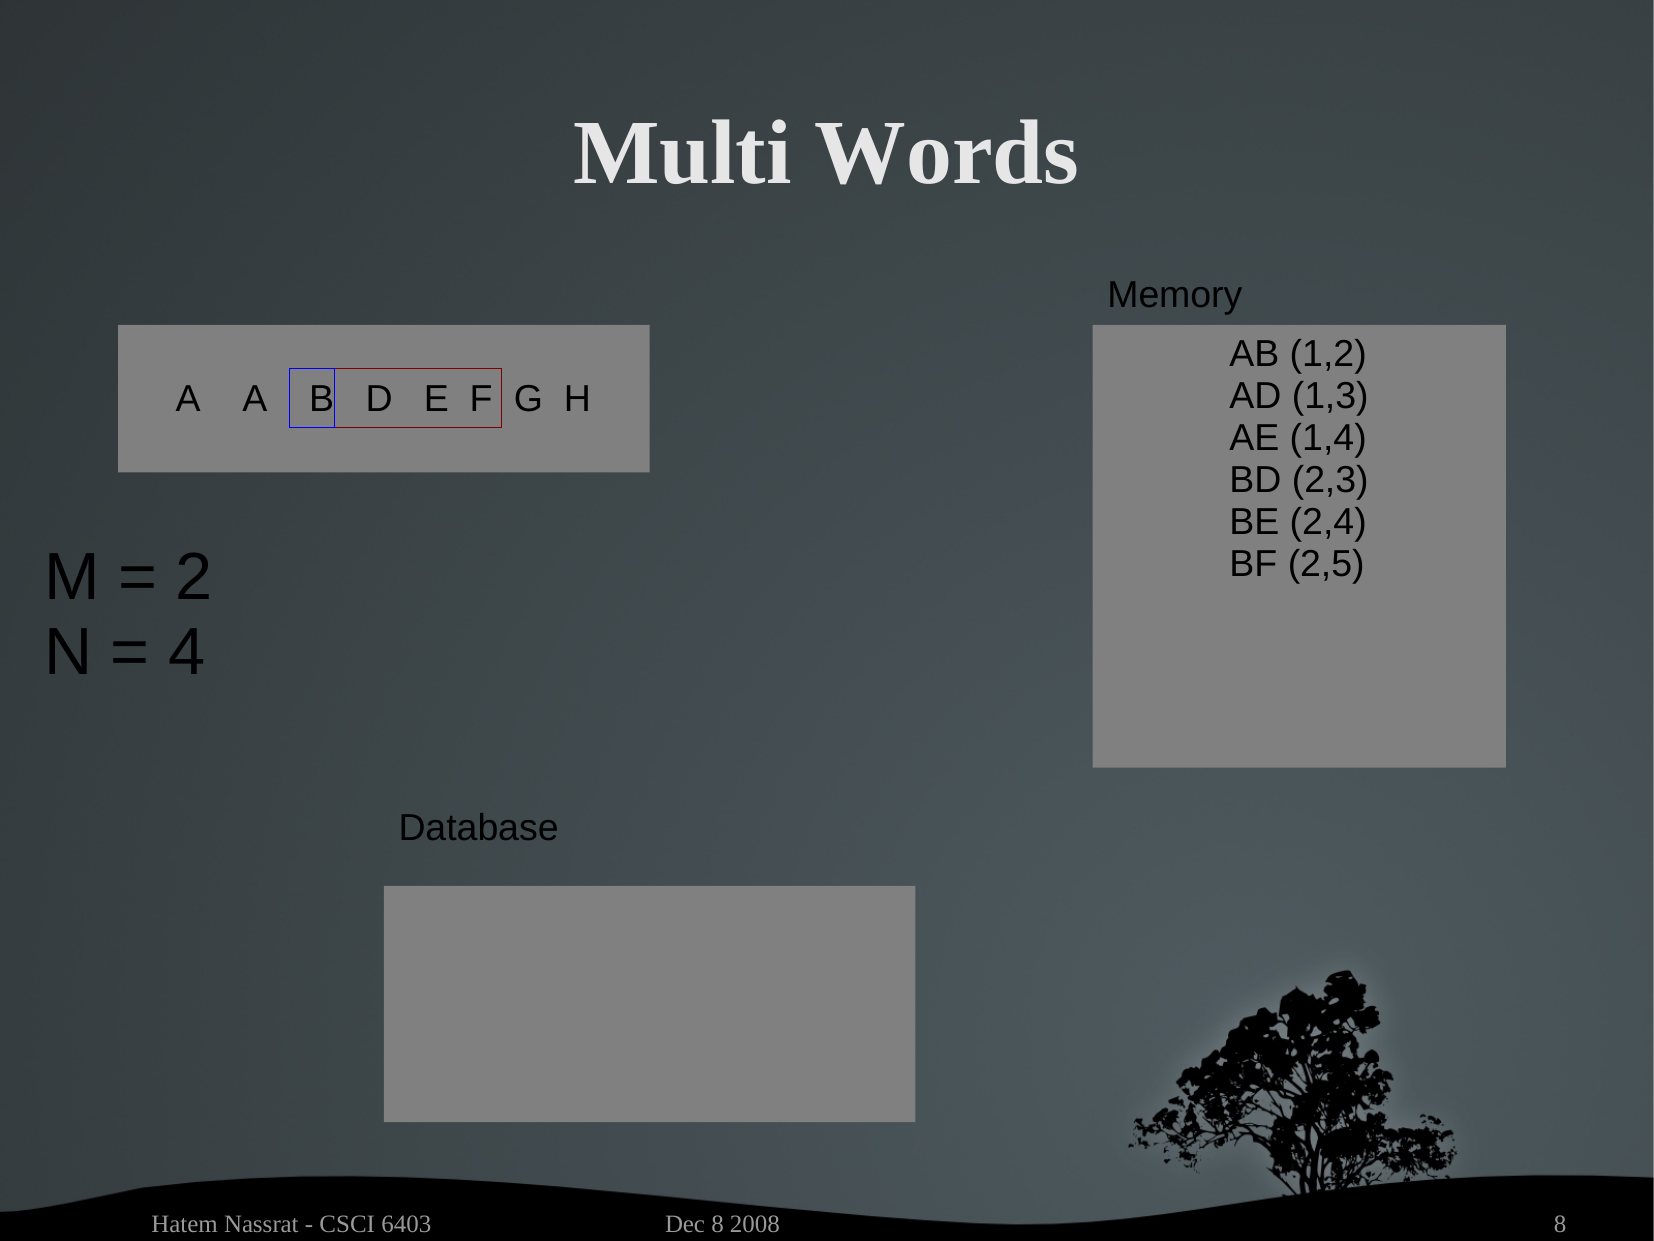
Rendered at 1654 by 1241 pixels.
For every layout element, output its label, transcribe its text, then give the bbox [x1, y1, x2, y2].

title Multi Words [82, 49, 1571, 257]
text_box Memory [1092, 265, 1258, 323]
text_box A A B D E F G H [118, 324, 650, 473]
text_box M = 2 N = 4 [29, 531, 237, 695]
text_box AB (1,2) AD (1,3) AE (1,4) BD (2,3) BE (2,4) BF (2,5) [1092, 324, 1506, 768]
text_box Database [383, 799, 591, 857]
text_box [383, 885, 916, 1123]
picture [0, 0, 1654, 1241]
